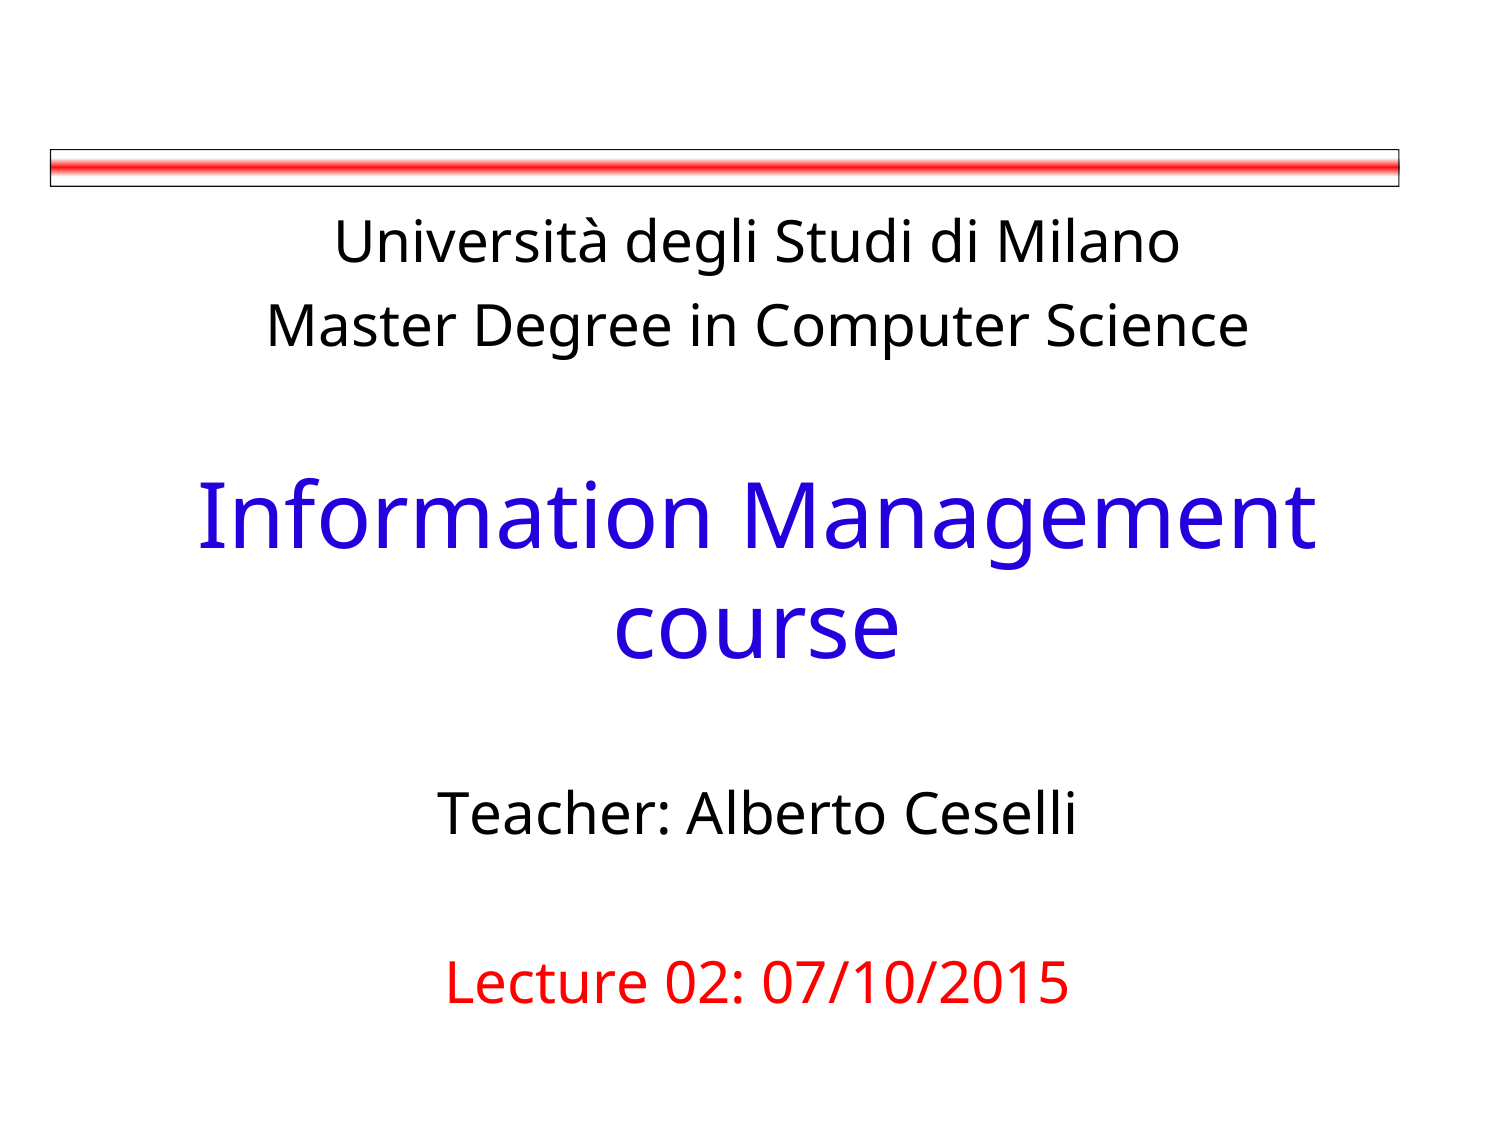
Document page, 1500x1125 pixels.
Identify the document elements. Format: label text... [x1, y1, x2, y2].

subtitle Università degli Studi di Milano Master Degree in Computer Science Information Management course Teacher: Alberto Ceselli Lecture 02: 07/10/2015 [124, 55, 1391, 1125]
